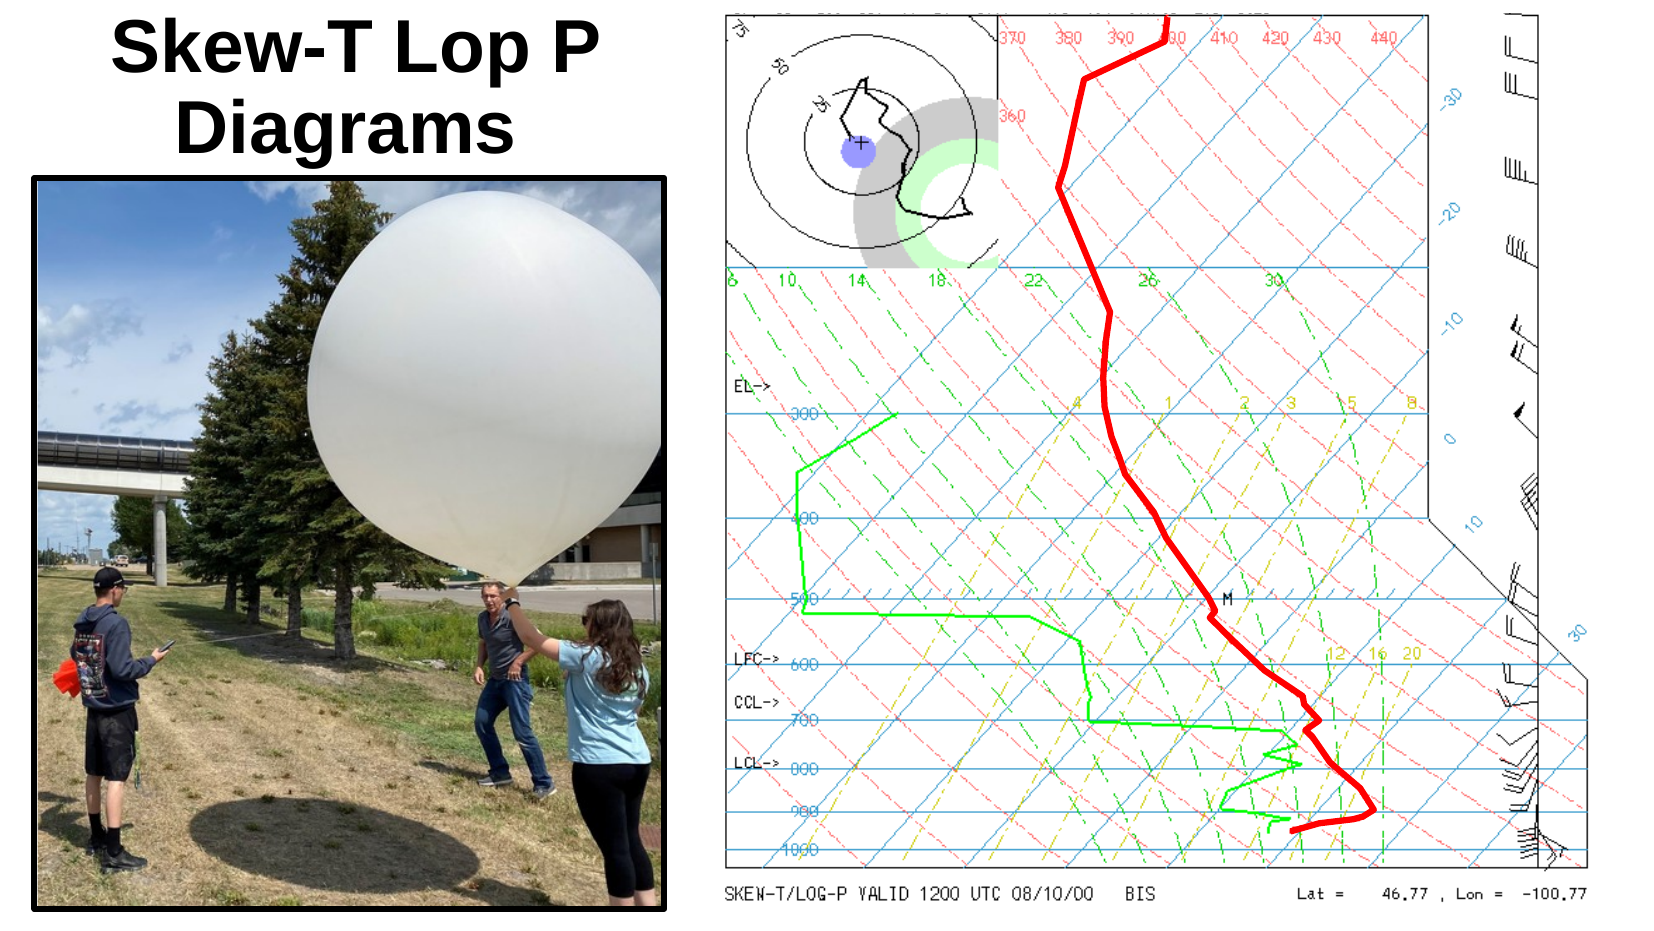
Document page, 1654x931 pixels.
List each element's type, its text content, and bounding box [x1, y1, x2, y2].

picture [712, 13, 1613, 916]
picture [37, 181, 662, 906]
title Skew-T Lop P Diagrams [0, 2, 713, 176]
